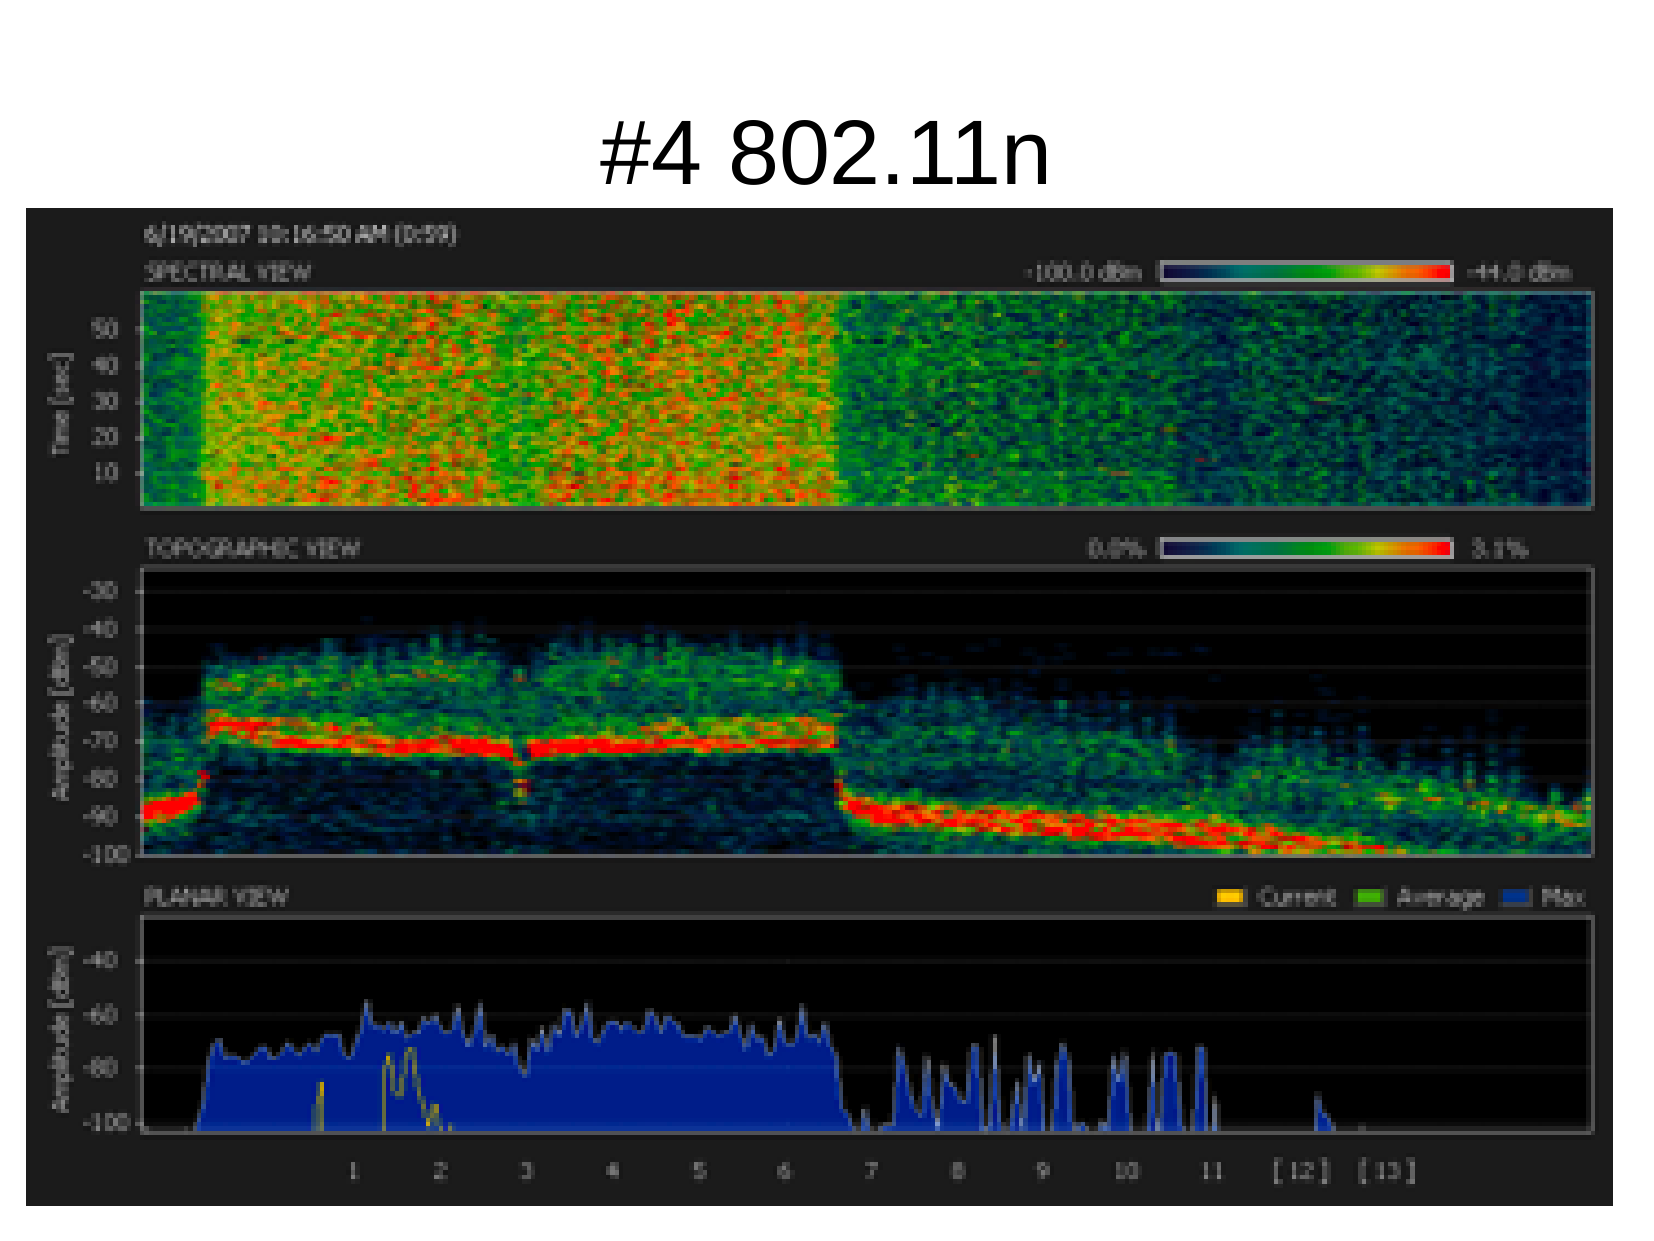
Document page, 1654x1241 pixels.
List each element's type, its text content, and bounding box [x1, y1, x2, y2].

title #4 802.11n [82, 49, 1571, 208]
picture [26, 208, 1613, 1206]
